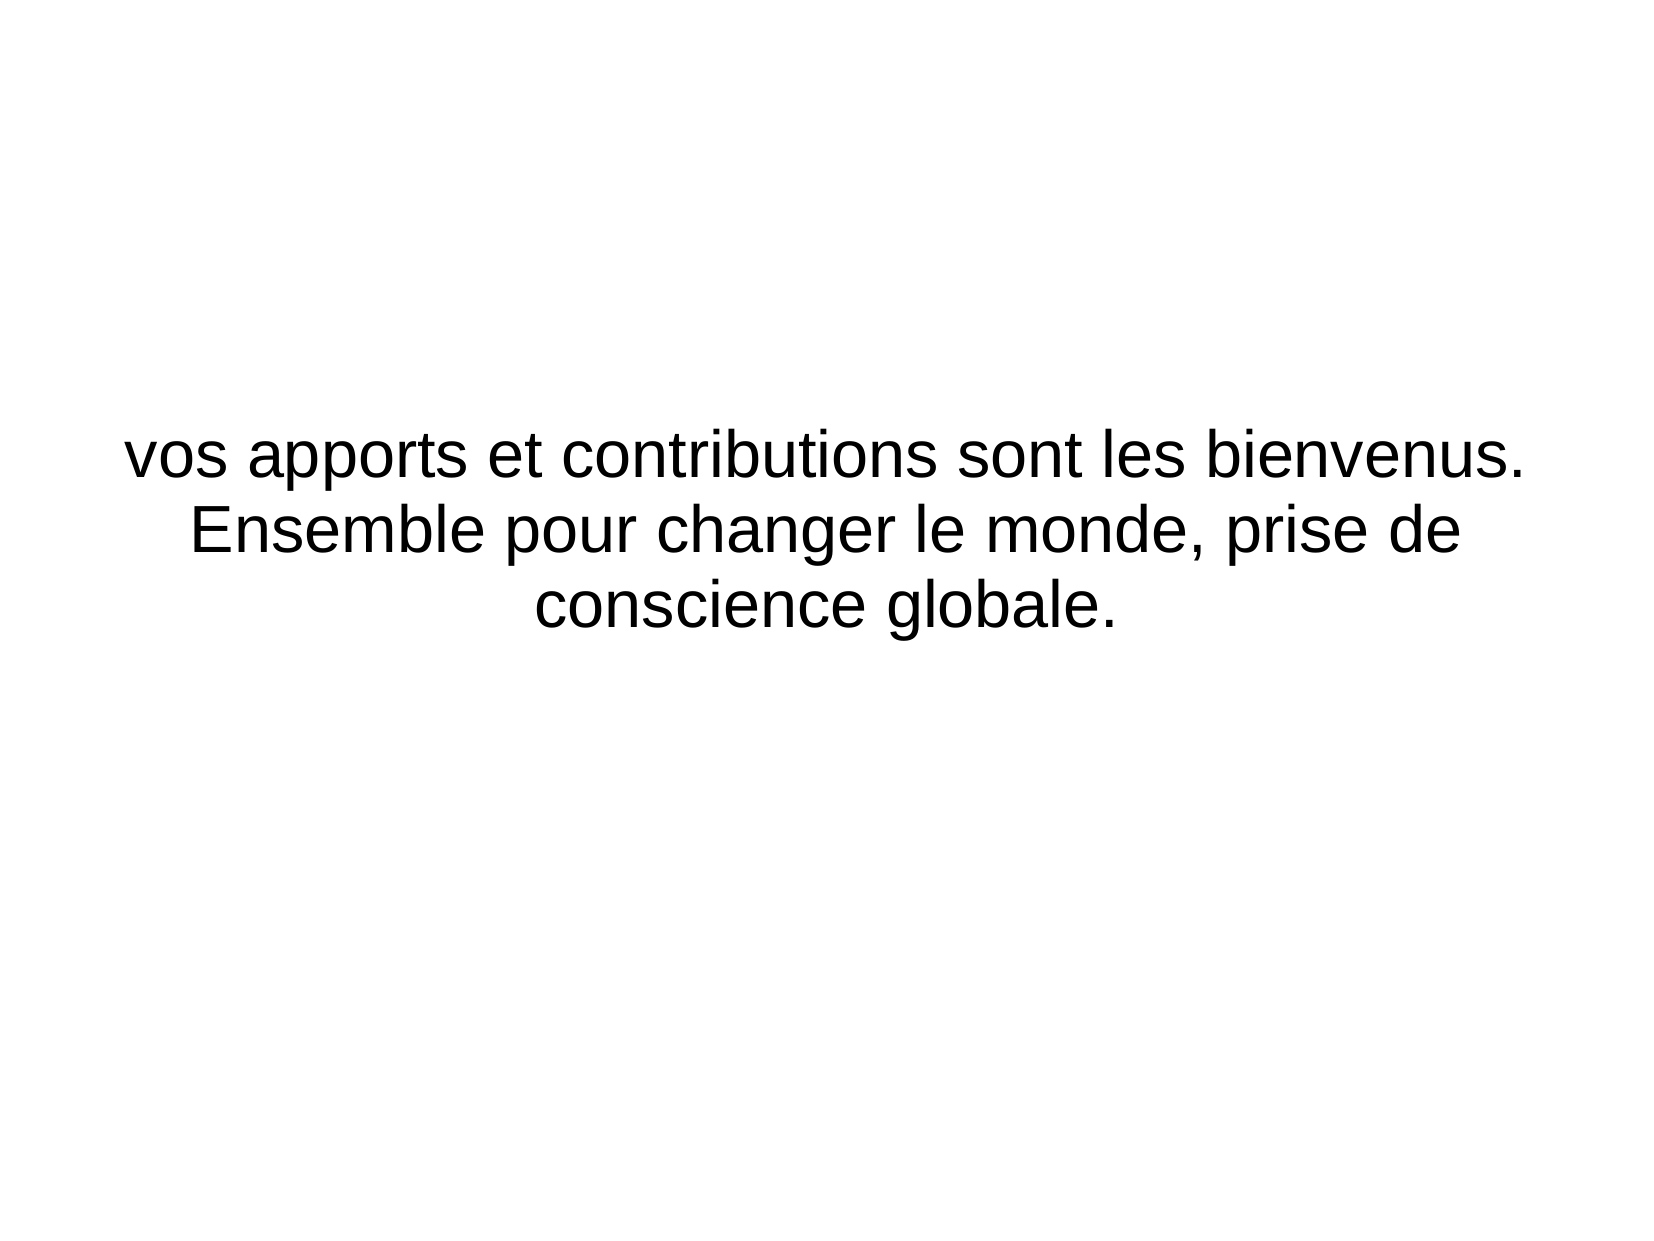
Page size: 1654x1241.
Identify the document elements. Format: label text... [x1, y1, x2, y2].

subtitle vos apports et contributions sont les bienvenus. Ensemble pour changer le monde, prise de conscience globale. [82, 49, 1571, 1010]
